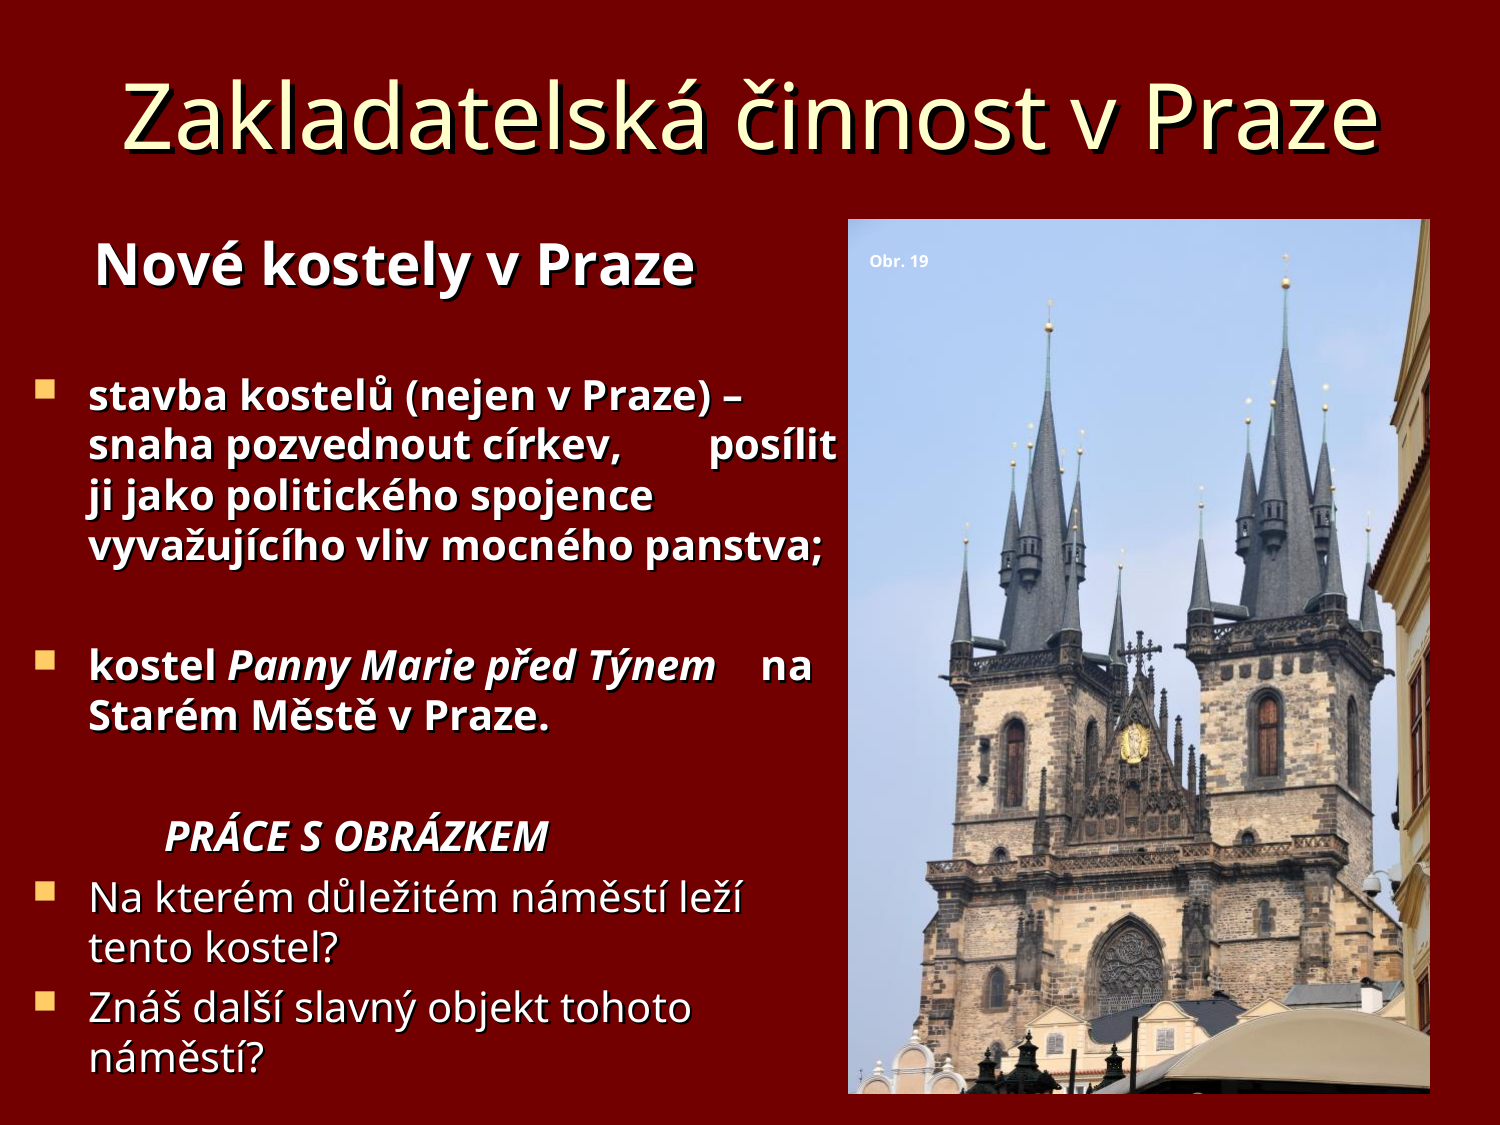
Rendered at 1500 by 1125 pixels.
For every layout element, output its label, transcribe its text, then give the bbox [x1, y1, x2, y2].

text_box Obr. 19 [854, 242, 944, 279]
title Zakladatelská činnost v Praze [76, 18, 1427, 207]
text_box [848, 220, 1430, 1095]
list Nové kostely v Praze stavba kostelů (nejen v Praze) – snaha pozvednout církev, posílit ji jako politického spojence vyvažujícího vliv mocného panstva; kostel Panny Marie před Týnem na Starém Městě v Praze. PRÁCE S OBRÁZKEM Na kterém důležitém náměstí leží tento kostel? Znáš další slavný objekt tohoto náměstí? [17, 219, 857, 1125]
